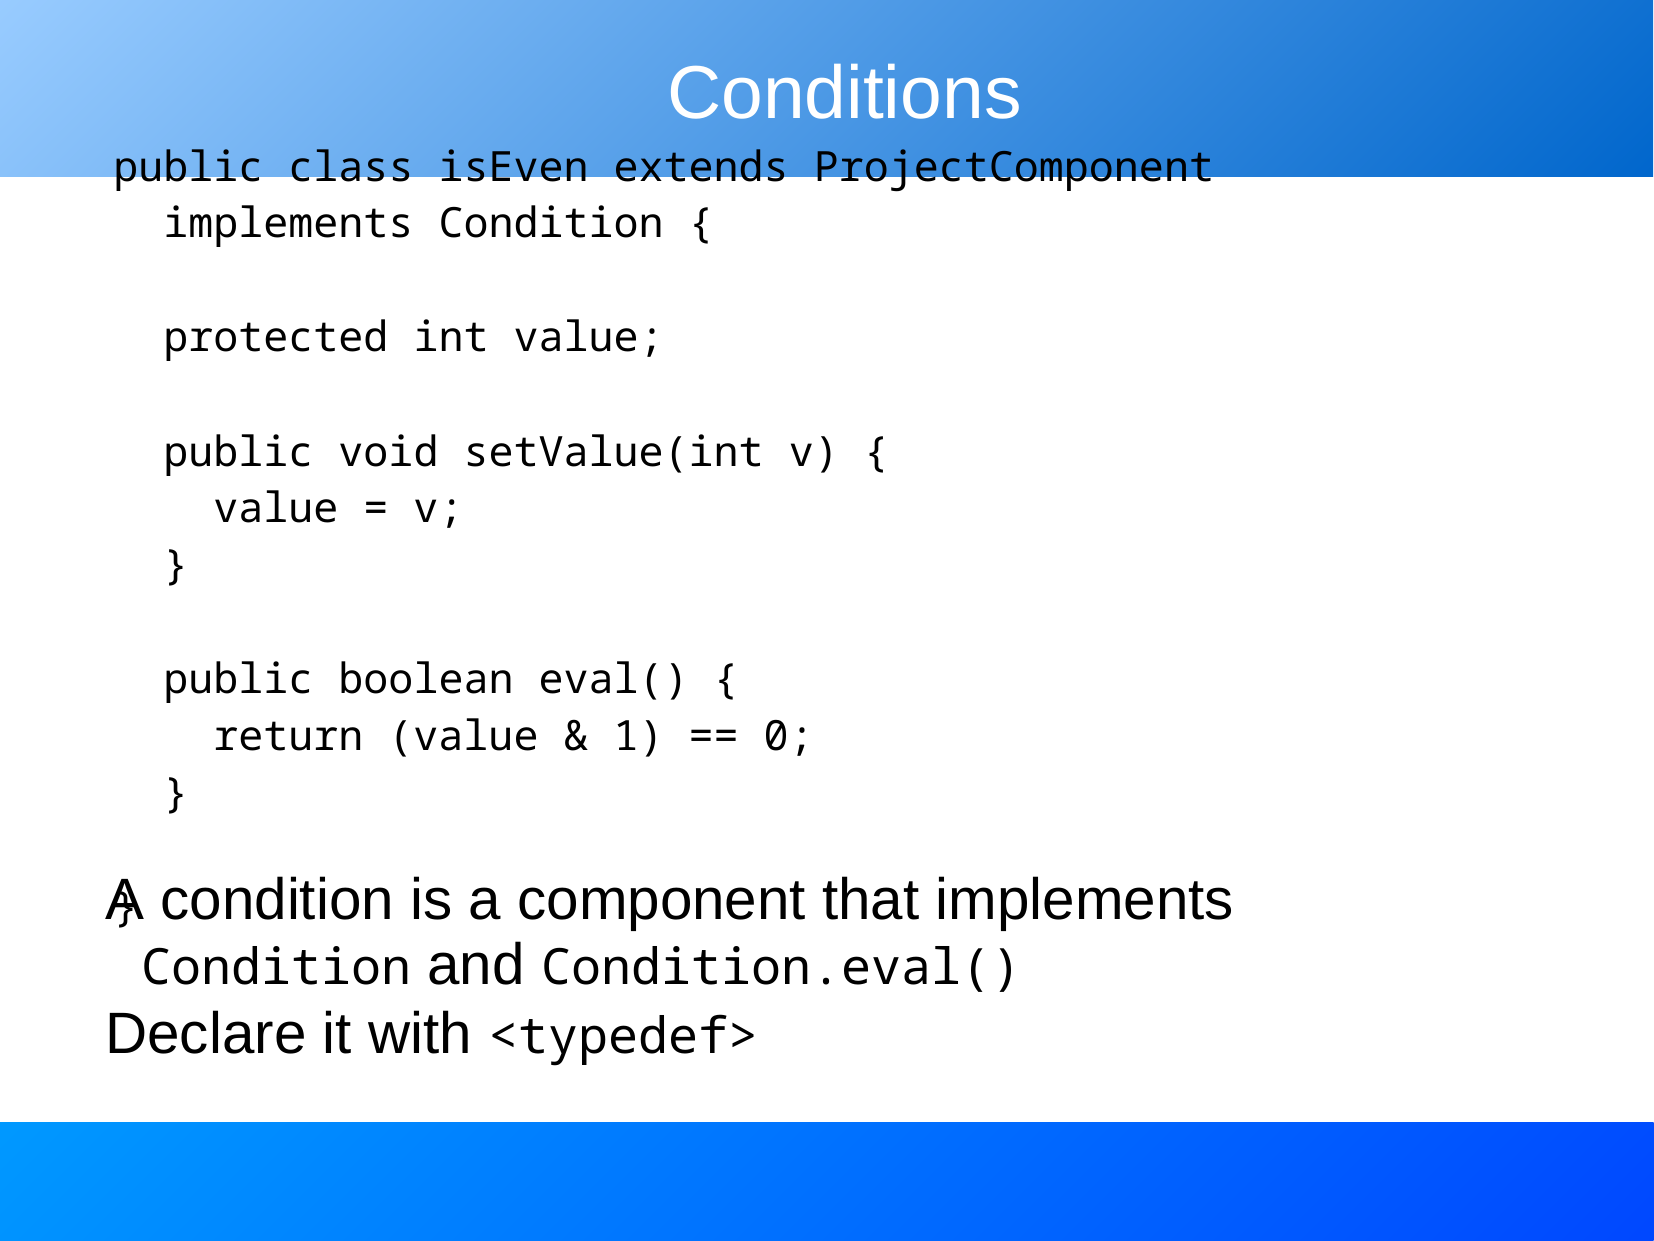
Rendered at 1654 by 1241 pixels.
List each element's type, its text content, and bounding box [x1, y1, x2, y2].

list A condition is a component that implements Condition and Condition.eval() Declare it with <typedef> [70, 866, 1516, 1061]
title Conditions [82, 22, 1571, 163]
text_box public class isEven extends ProjectComponent implements Condition { protected int value; public void setValue(int v) { value = v; } public boolean eval() { return (value & 1) == 0; } } [98, 223, 1598, 847]
